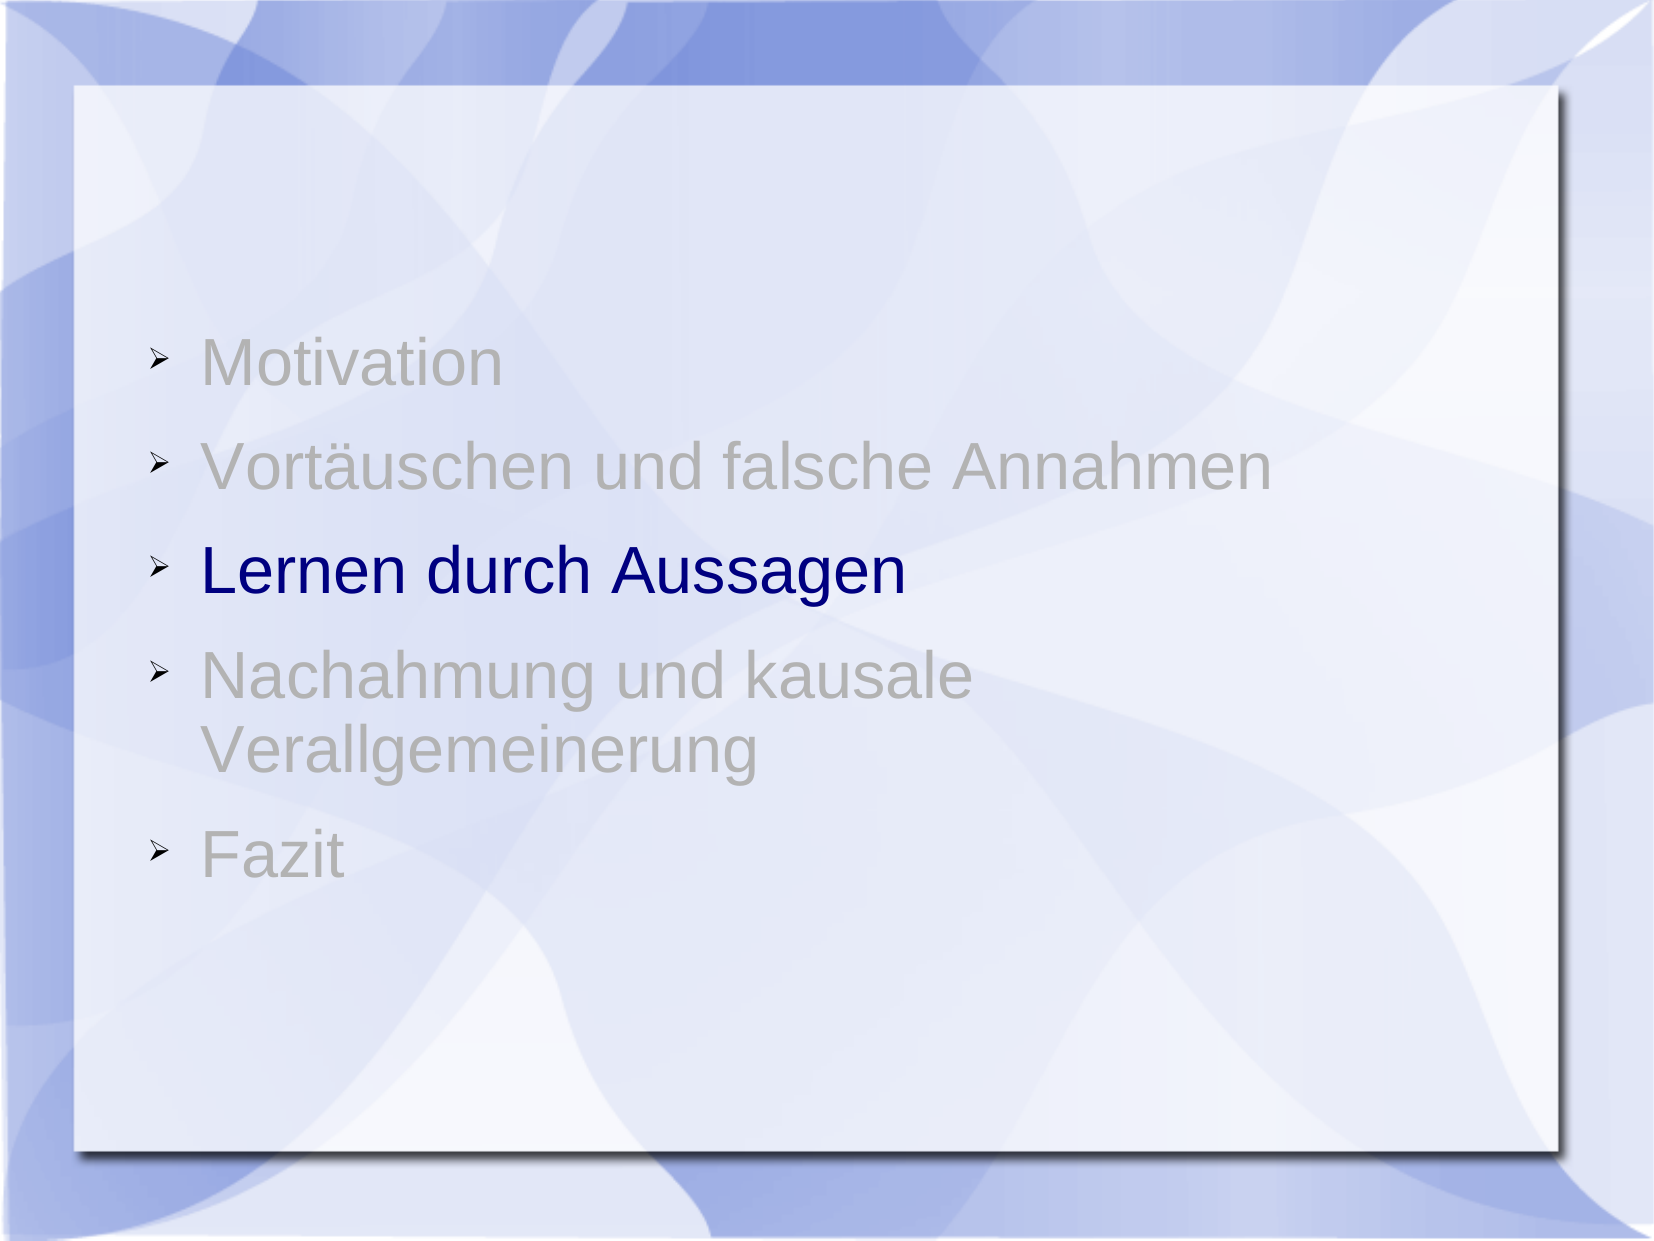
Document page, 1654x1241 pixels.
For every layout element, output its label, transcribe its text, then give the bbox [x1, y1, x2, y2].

list Motivation Vortäuschen und falsche Annahmen Lernen durch Aussagen Nachahmung und kausale Verallgemeinerung Fazit [129, 324, 1489, 960]
picture [0, 0, 1654, 1241]
